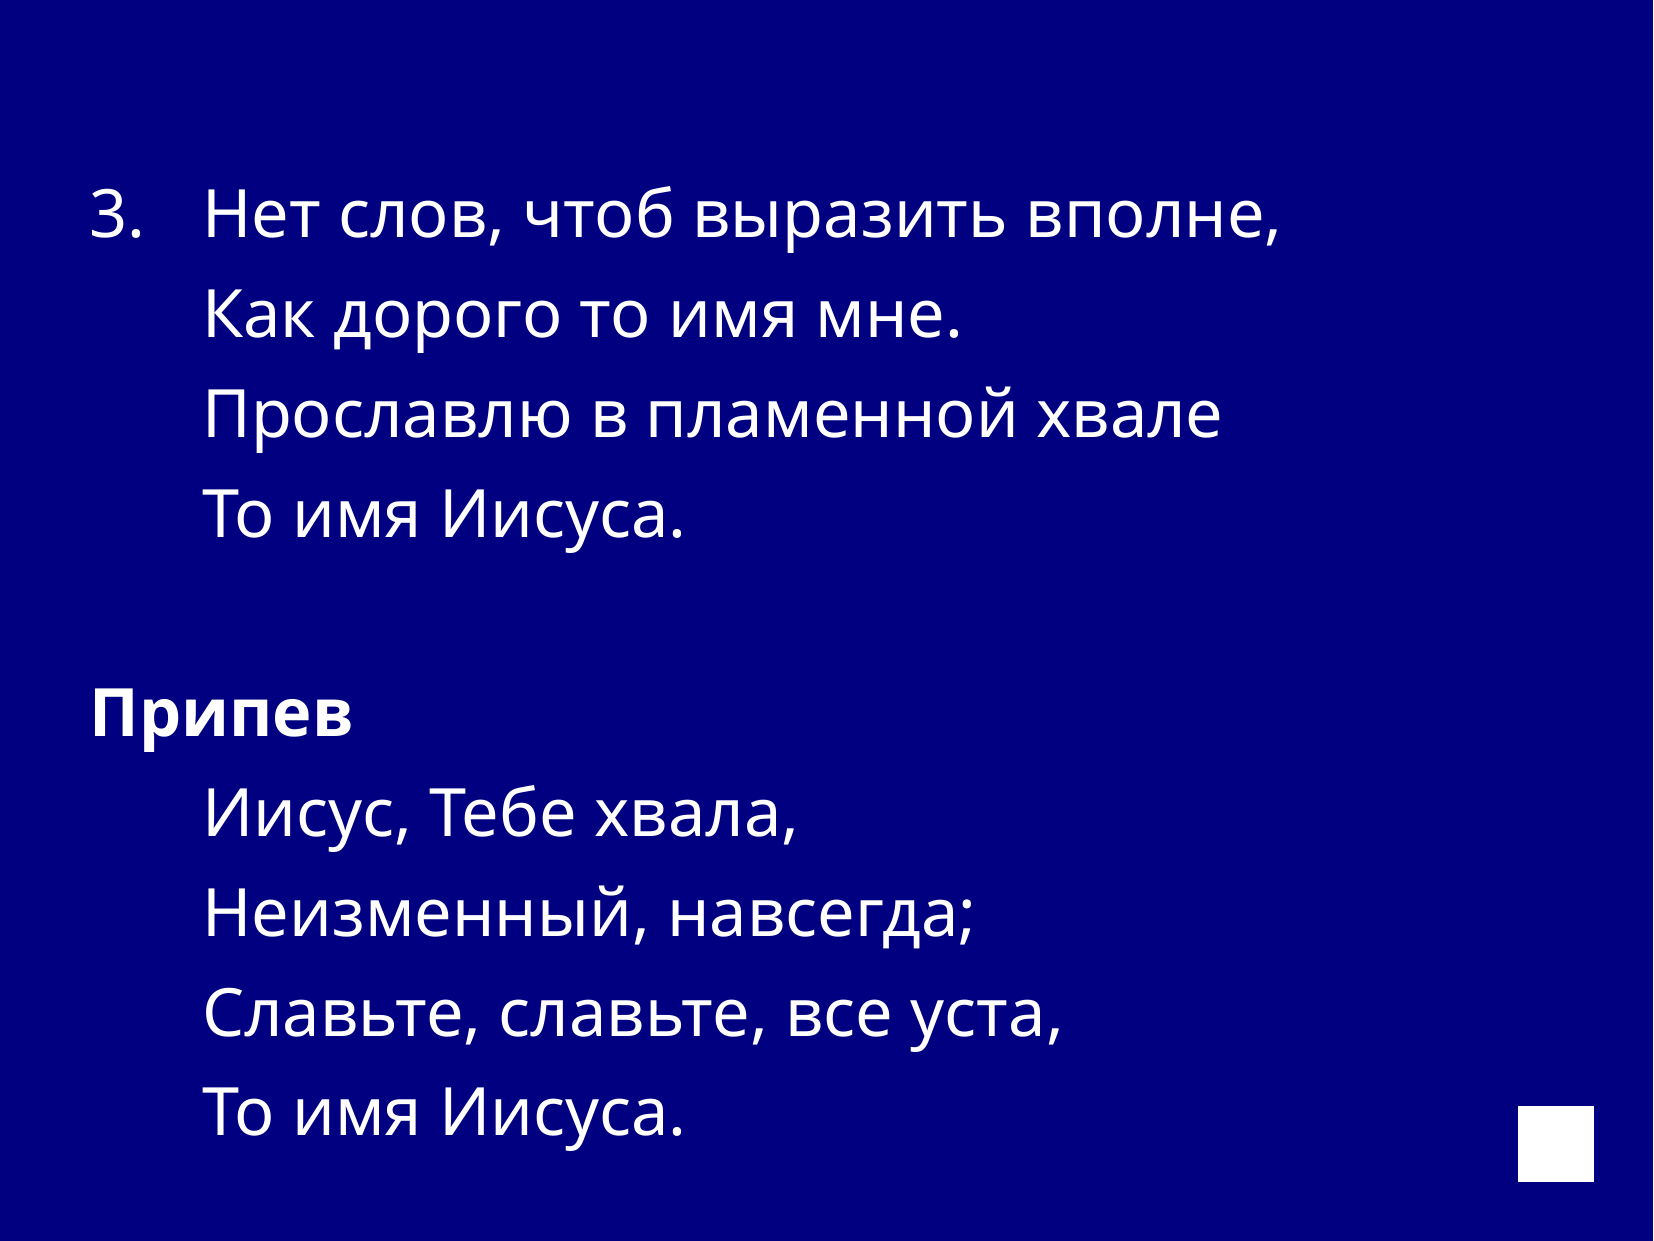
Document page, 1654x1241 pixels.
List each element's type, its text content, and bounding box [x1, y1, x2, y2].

text_box [1518, 1106, 1594, 1182]
text_box 3. Нет слов, чтоб выразить вполне, Как дорого то имя мне. Прославлю в пламенной хвале То имя Иисуса. Припев Иисус, Тебе хвала, Неизменный, навсегда; Славьте, славьте, все уста, То имя Иисуса. [75, 150, 1576, 1163]
